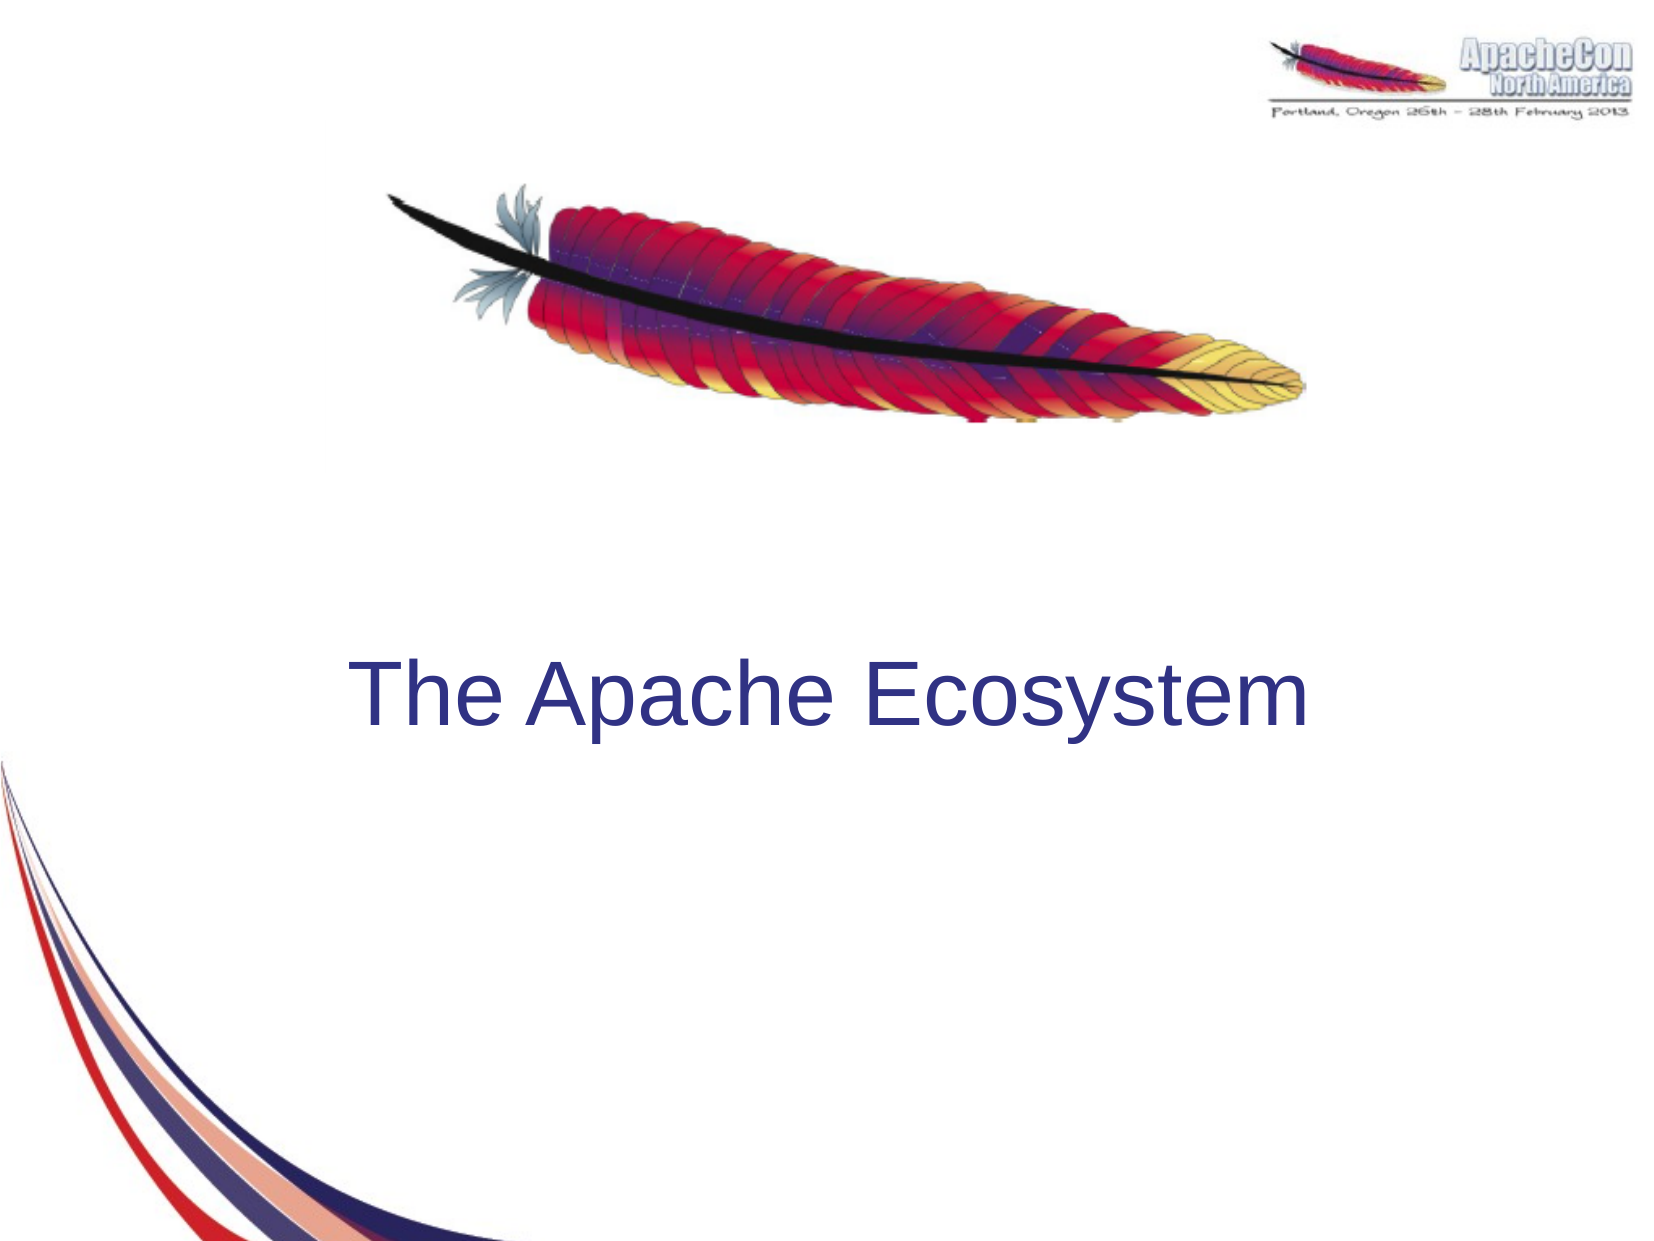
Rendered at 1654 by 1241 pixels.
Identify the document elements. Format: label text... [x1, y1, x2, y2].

title The Apache Ecosystem [88, 590, 1571, 798]
picture [0, 0, 1654, 1241]
